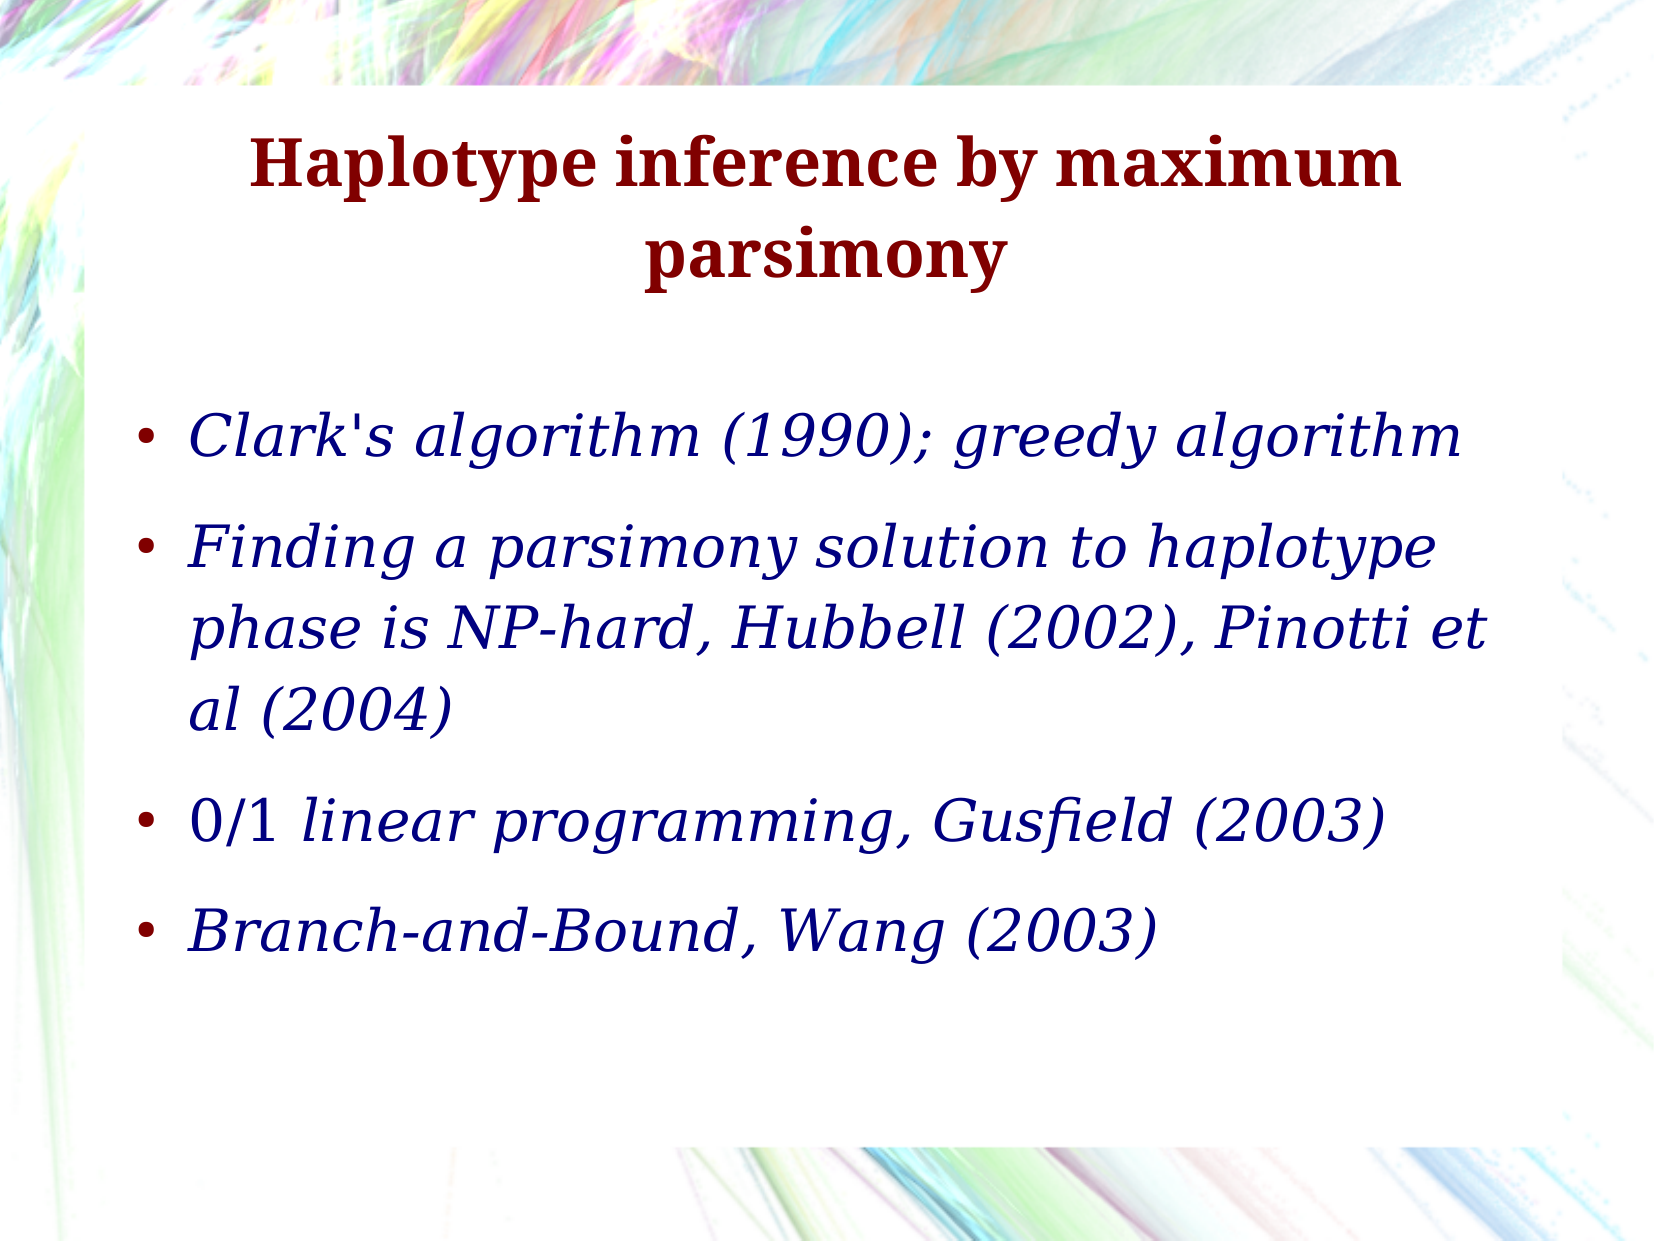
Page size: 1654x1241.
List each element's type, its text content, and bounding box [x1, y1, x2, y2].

list Clark's algorithm (1990); greedy algorithm Finding a parsimony solution to haplotype phase is NP-hard, Hubbell (2002), Pinotti et al (2004) 0/1 linear programming, Gusfield (2003) Branch-and-Bound, Wang (2003) [118, 389, 1538, 1021]
title Haplotype inference by maximum parsimony [82, 109, 1571, 303]
picture [0, 0, 1654, 1241]
